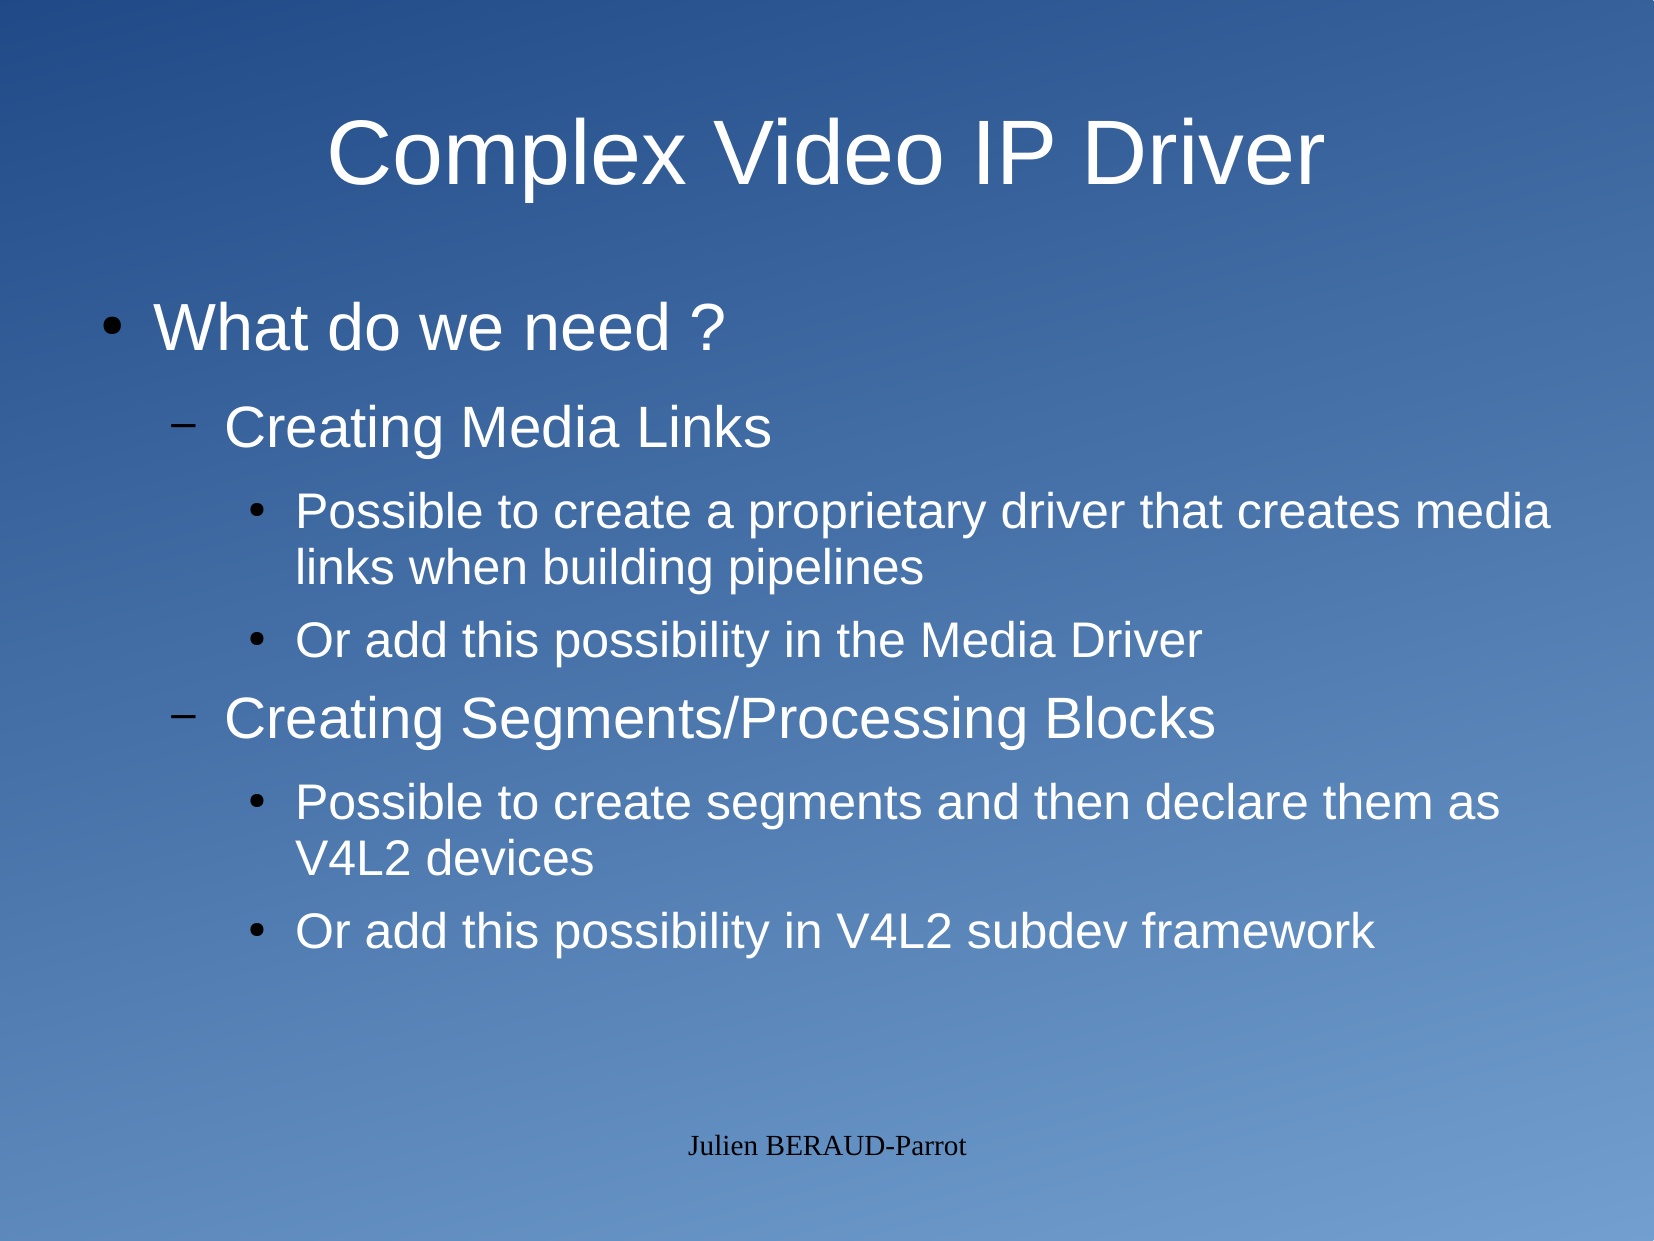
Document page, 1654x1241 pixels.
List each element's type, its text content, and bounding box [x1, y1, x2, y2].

list What do we need ? Creating Media Links Possible to create a proprietary driver that creates media links when building pipelines Or add this possibility in the Media Driver Creating Segments/Processing Blocks Possible to create segments and then declare them as V4L2 devices Or add this possibility in V4L2 subdev framework [82, 290, 1571, 1010]
title Complex Video IP Driver [82, 49, 1571, 257]
